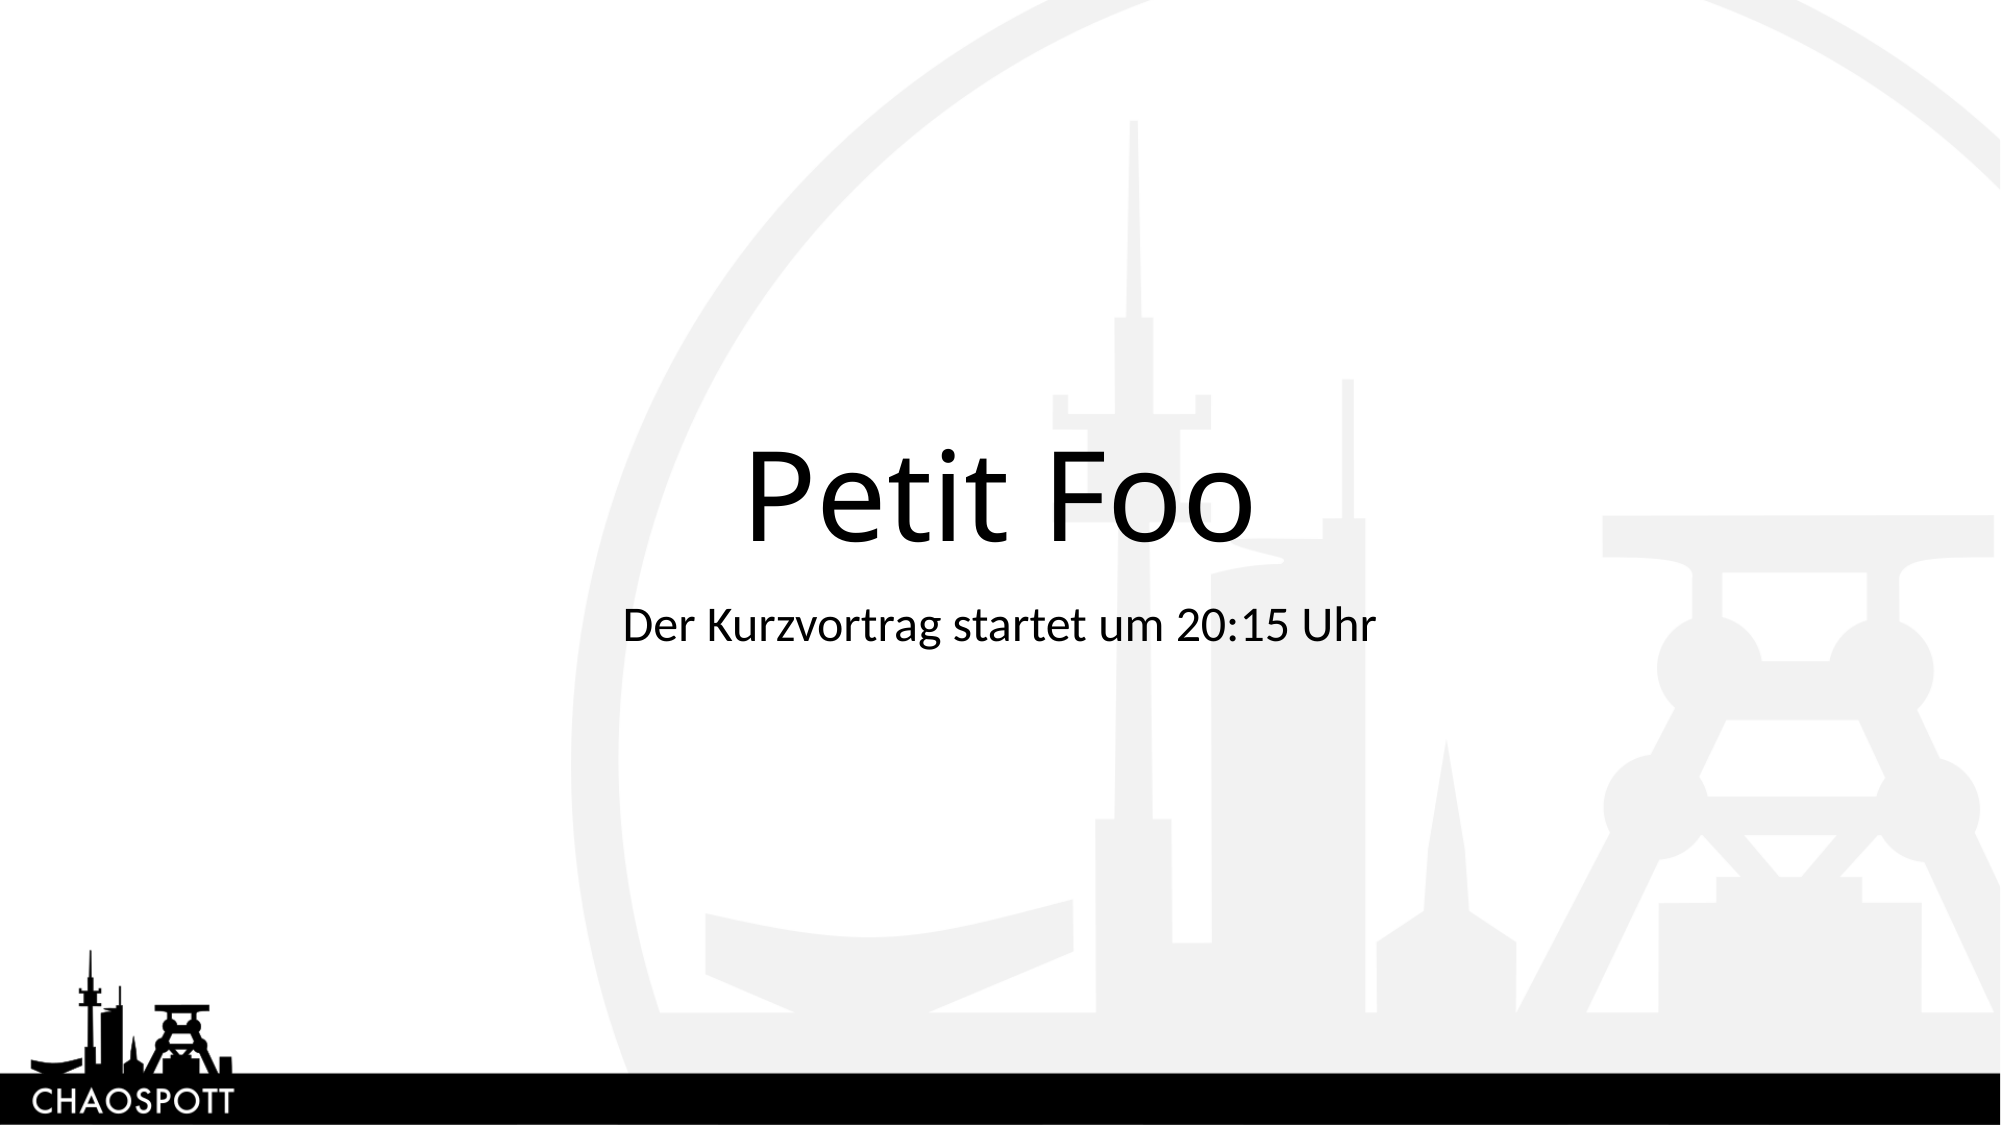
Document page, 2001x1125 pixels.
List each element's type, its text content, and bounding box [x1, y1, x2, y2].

title Petit Foo [249, 184, 1750, 576]
subtitle Der Kurzvortrag startet um 20:15 Uhr [249, 590, 1750, 863]
picture [0, 0, 2001, 1125]
